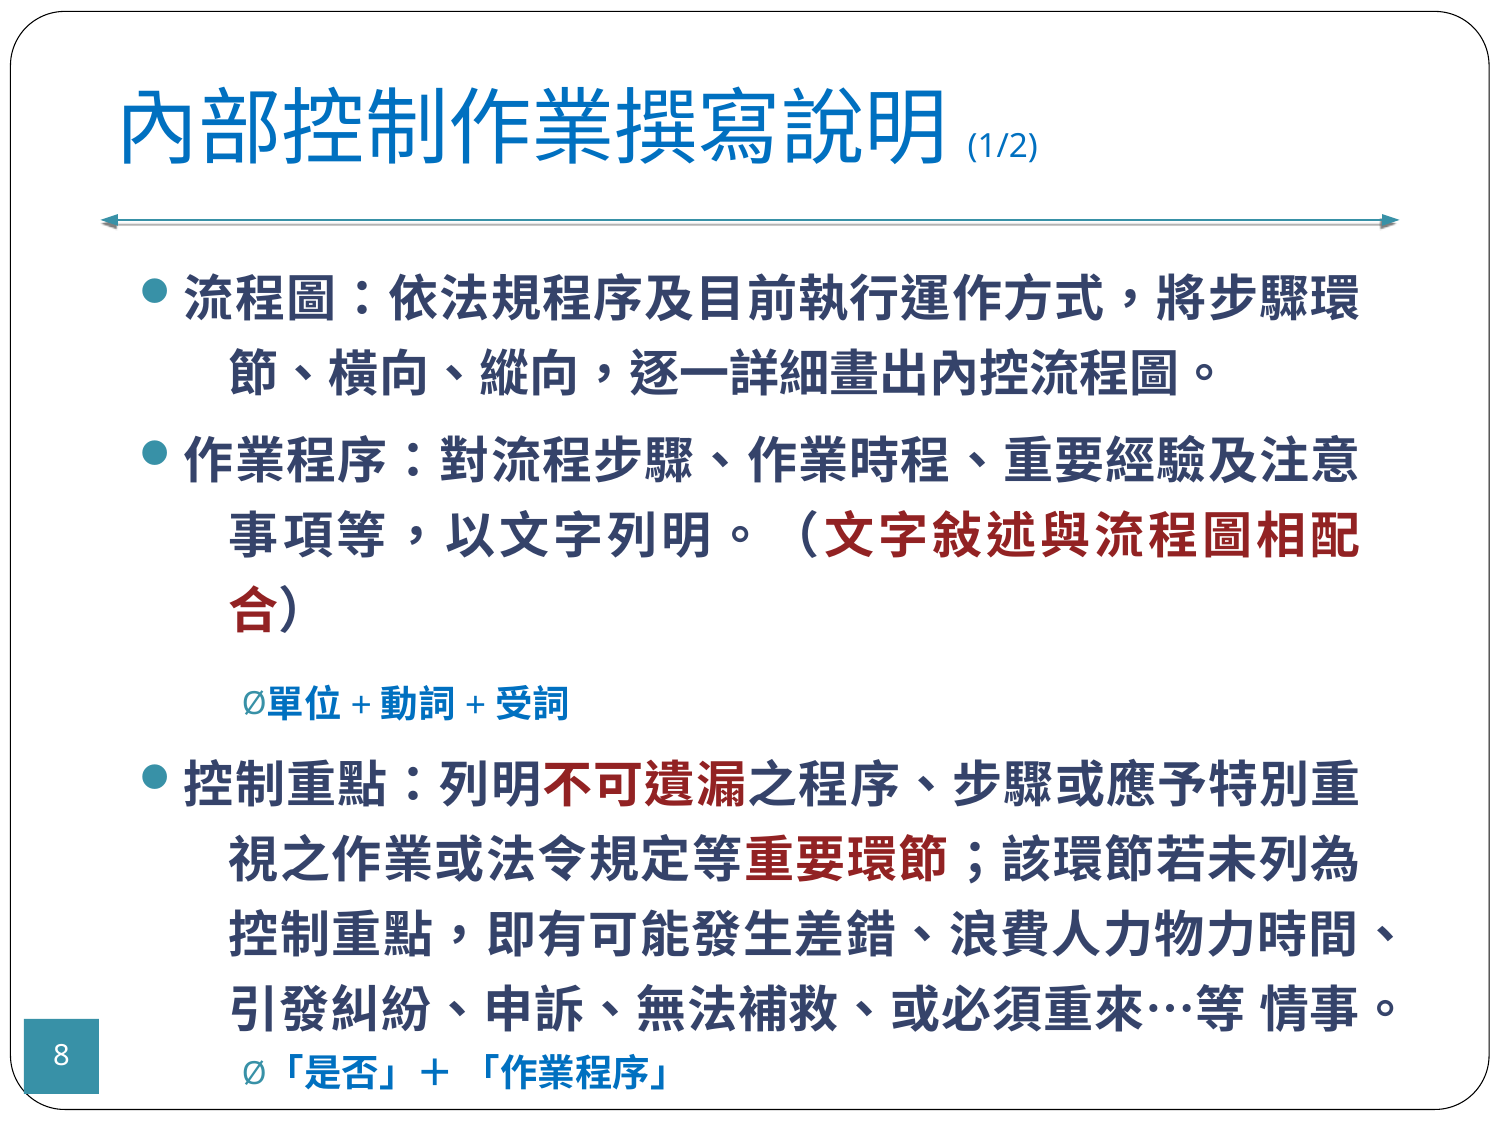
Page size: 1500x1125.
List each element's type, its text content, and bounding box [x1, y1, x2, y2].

text_box 8 [23, 1018, 99, 1094]
text_box 內部控制作業撰寫說明(1/2) [100, 66, 1308, 183]
text_box 流程圖：依法規程序及目前執行運作方式，將步驟環節、橫向、縱向，逐一詳細畫出內控流程圖。 作業程序：對流程步驟、作業時程、重要經驗及注意事項等，以文字列明。（文字敍述與流程圖相配合） 單位+動詞+受詞 控制重點：列明不可遺漏之程序、步驟或應予特別重視之作業或法令規定等重要環節；該環節若未列為控制重點，即有可能發生差錯、浪費人力物力時間、引發糾紛、申訴、無法補救、或必須重來…等 情事。 「是否」＋ 「作業程序」 [123, 243, 1377, 1071]
